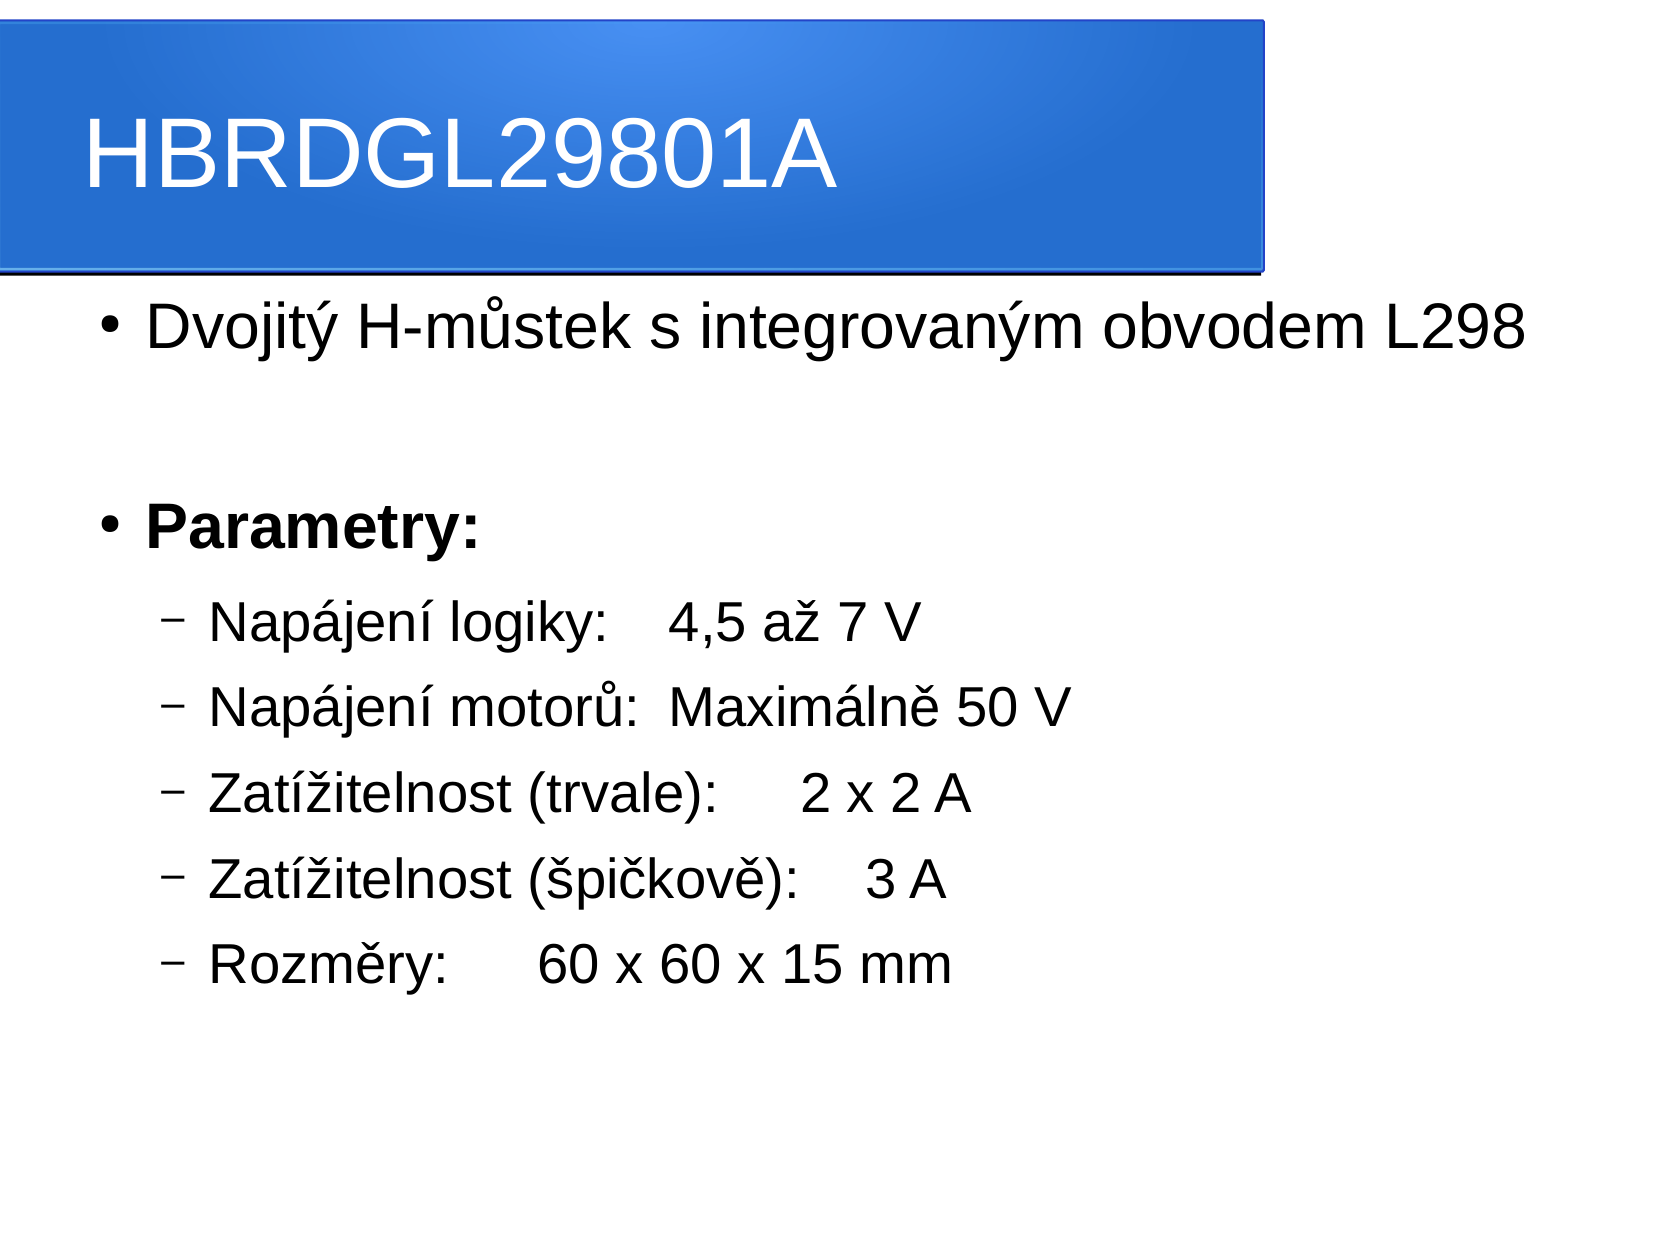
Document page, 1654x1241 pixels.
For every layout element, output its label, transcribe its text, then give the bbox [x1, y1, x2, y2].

list Dvojitý H-můstek s integrovaným obvodem L298 Parametry: Napájení logiky: 4,5 až 7 V Napájení motorů: Maximálně 50 V Zatížitelnost (trvale): 2 x 2 A Zatížitelnost (špičkově): 3 A Rozměry: 60 x 60 x 15 mm [82, 290, 1538, 1010]
title HBRDGL29801A [82, 49, 1250, 257]
